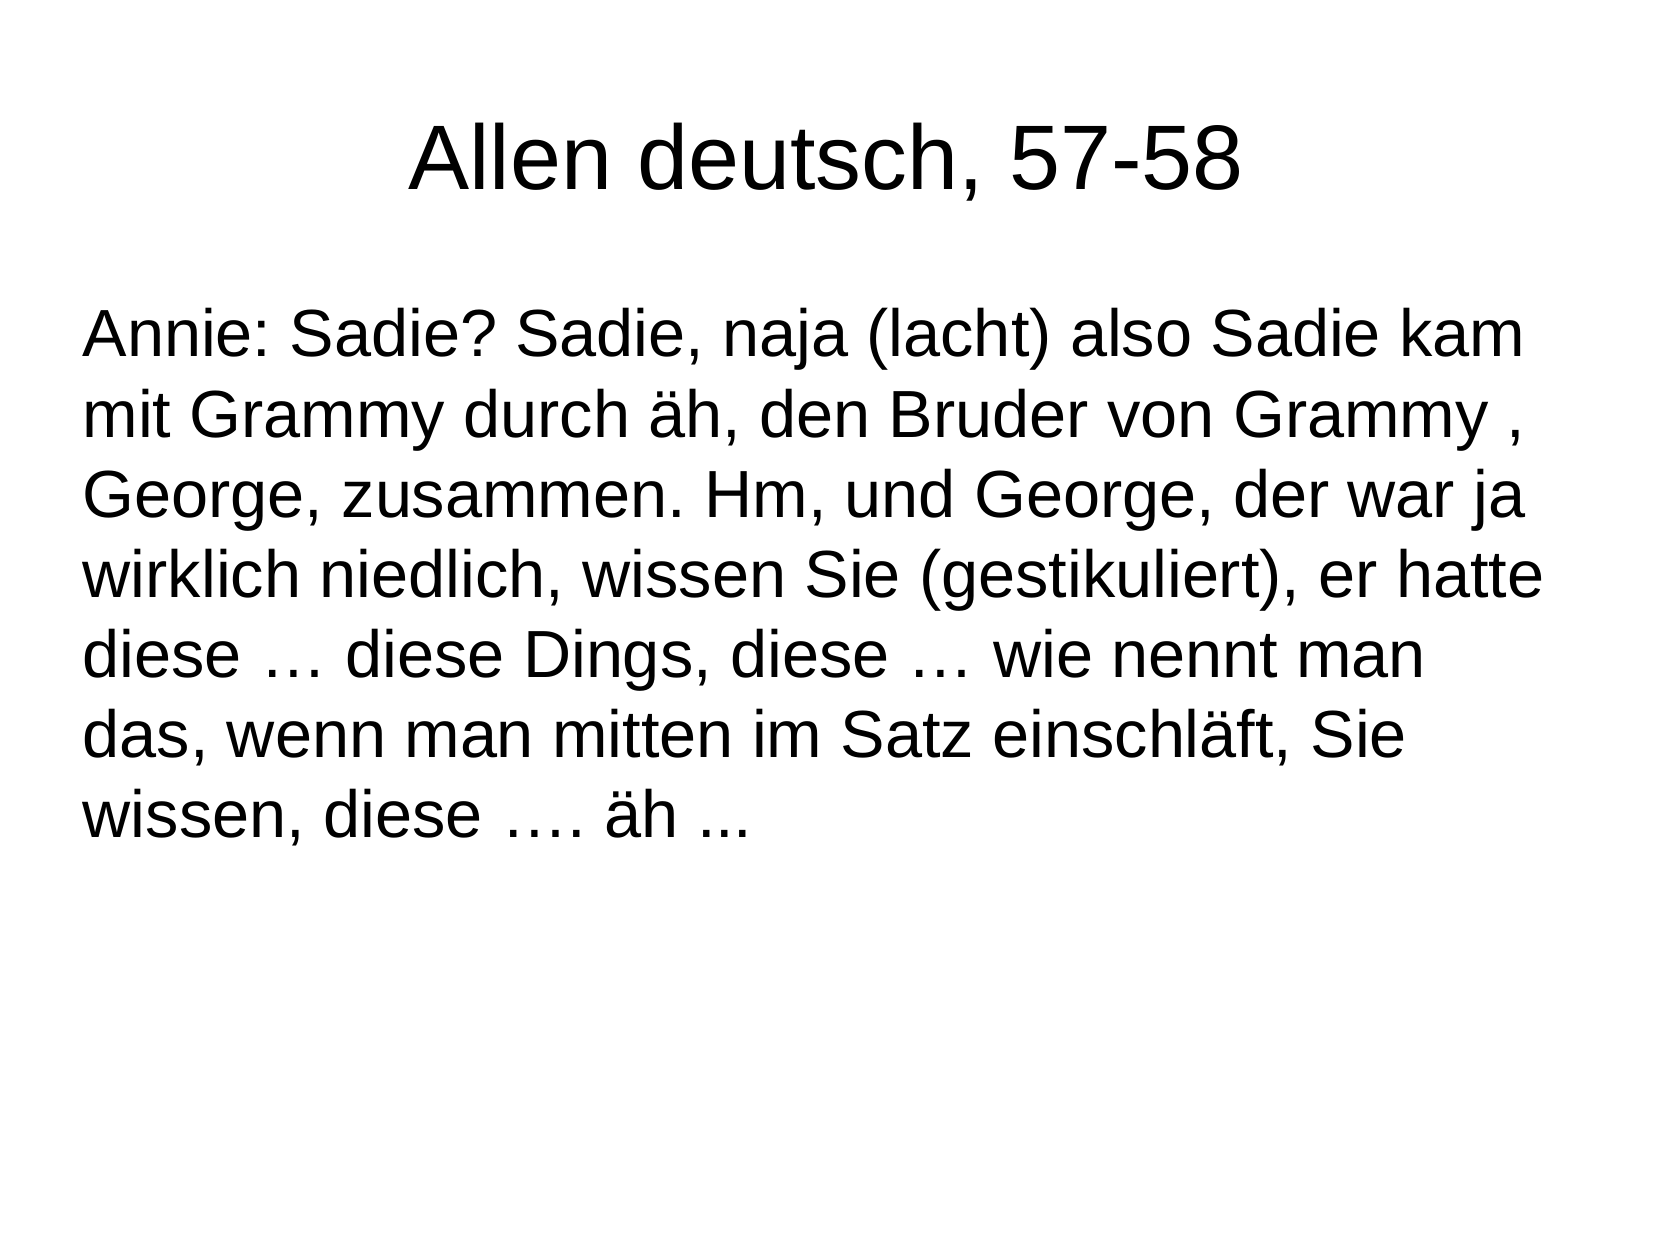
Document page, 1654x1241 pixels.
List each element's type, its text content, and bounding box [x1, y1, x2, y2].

list Annie: Sadie? Sadie, naja (lacht) also Sadie kam mit Grammy durch äh, den Bruder von Grammy , George, zusammen. Hm, und George, der war ja wirklich niedlich, wissen Sie (gestikuliert), er hatte diese … diese Dings, diese … wie nennt man das, wenn man mitten im Satz einschläft, Sie wissen, diese …. äh ... [82, 290, 1571, 1010]
title Allen deutsch, 57-58 [82, 49, 1571, 257]
